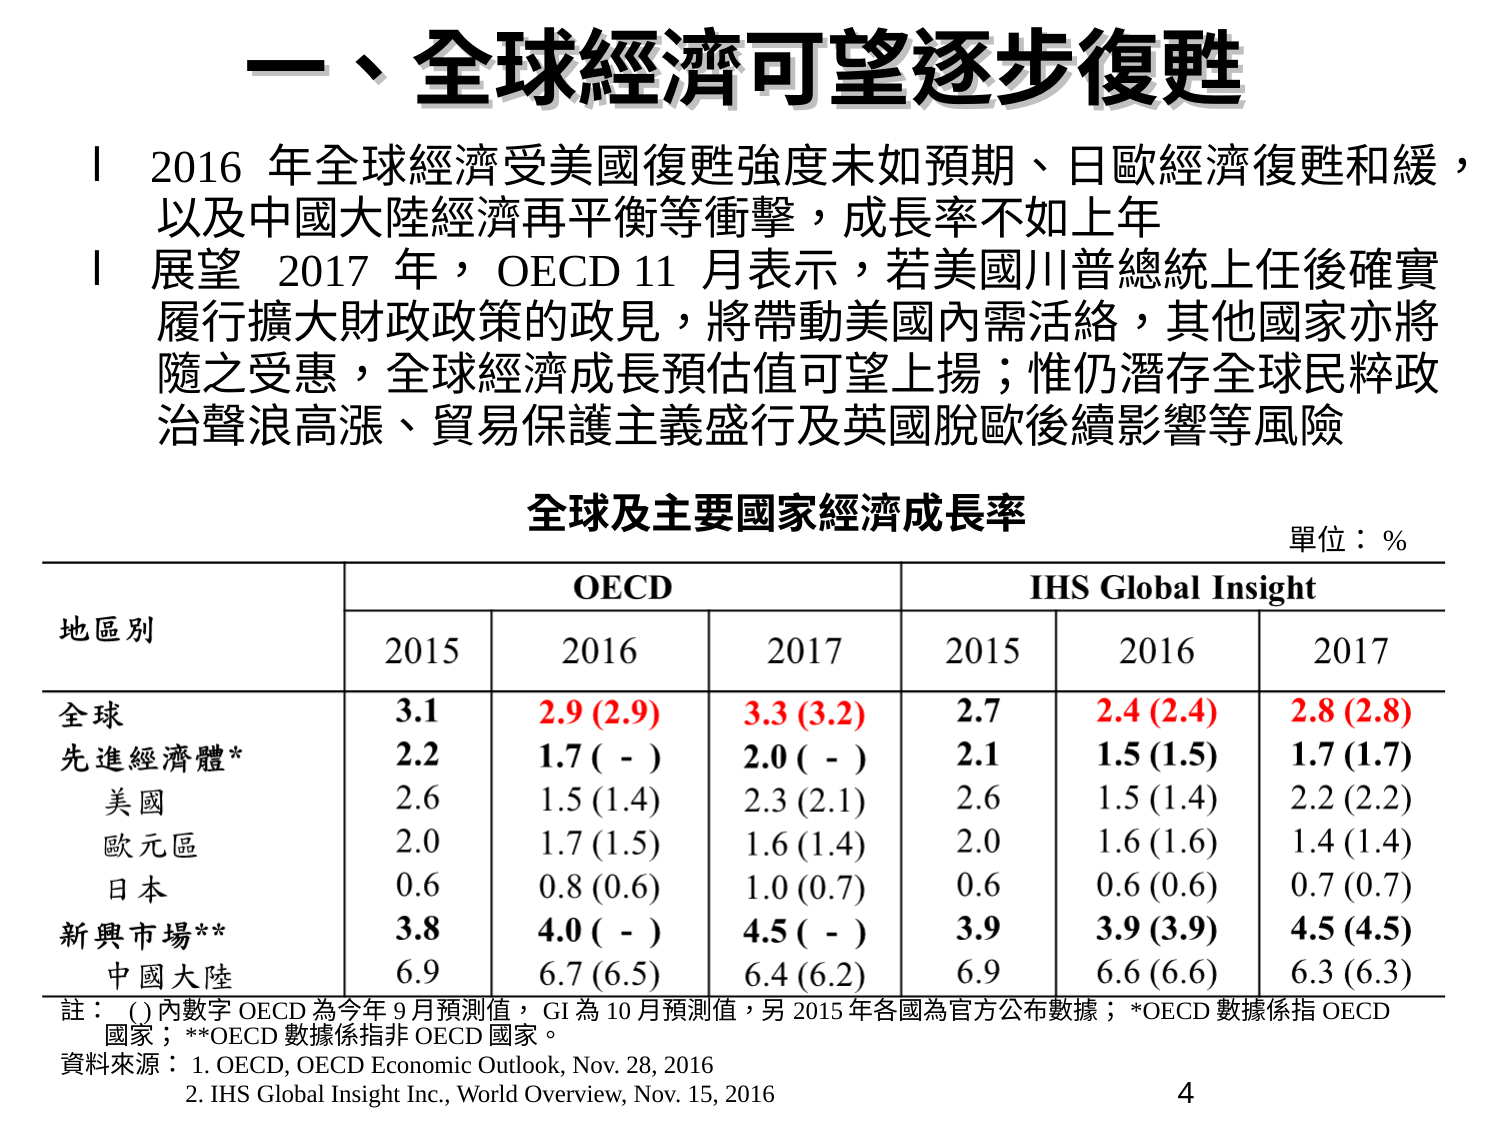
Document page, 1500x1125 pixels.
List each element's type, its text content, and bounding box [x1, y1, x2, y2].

text_box 單位：% [1273, 513, 1455, 565]
picture [42, 555, 1446, 1016]
text_box 一、全球經濟可望逐步復甦 [17, 7, 1471, 138]
text_box 全球及主要國家經濟成長率 [397, 479, 1157, 546]
text_box 2016 年全球經濟受美國復甦強度未如預期、日歐經濟復甦和緩，以及中國大陸經濟再平衡等衝擊，成長率不如上年 展望 2017 年，OECD 11 月表示，若美國川普總統上任後確實履行擴大財政政策的政見，將帶動美國內需活絡，其他國家亦將隨之受惠，全球經濟成長預估值可望上揚；惟仍潛存全球民粹政治聲浪高漲、貿易保護主義盛行及英國脫歐後續影響等風險 [54, 138, 1455, 508]
text_box 註： ( )內數字OECD為今年9月預測值，GI為10月預測值，另2015年各國為官方公布數據；*OECD數據係指OECD國家；**OECD數據係指非OECD國家。 資料來源：1. OECD, OECD Economic Outlook, Nov. 28, 2016 2. IHS Global Insight Inc., World Overview, Nov. 15, 2016 [45, 1016, 1430, 1117]
